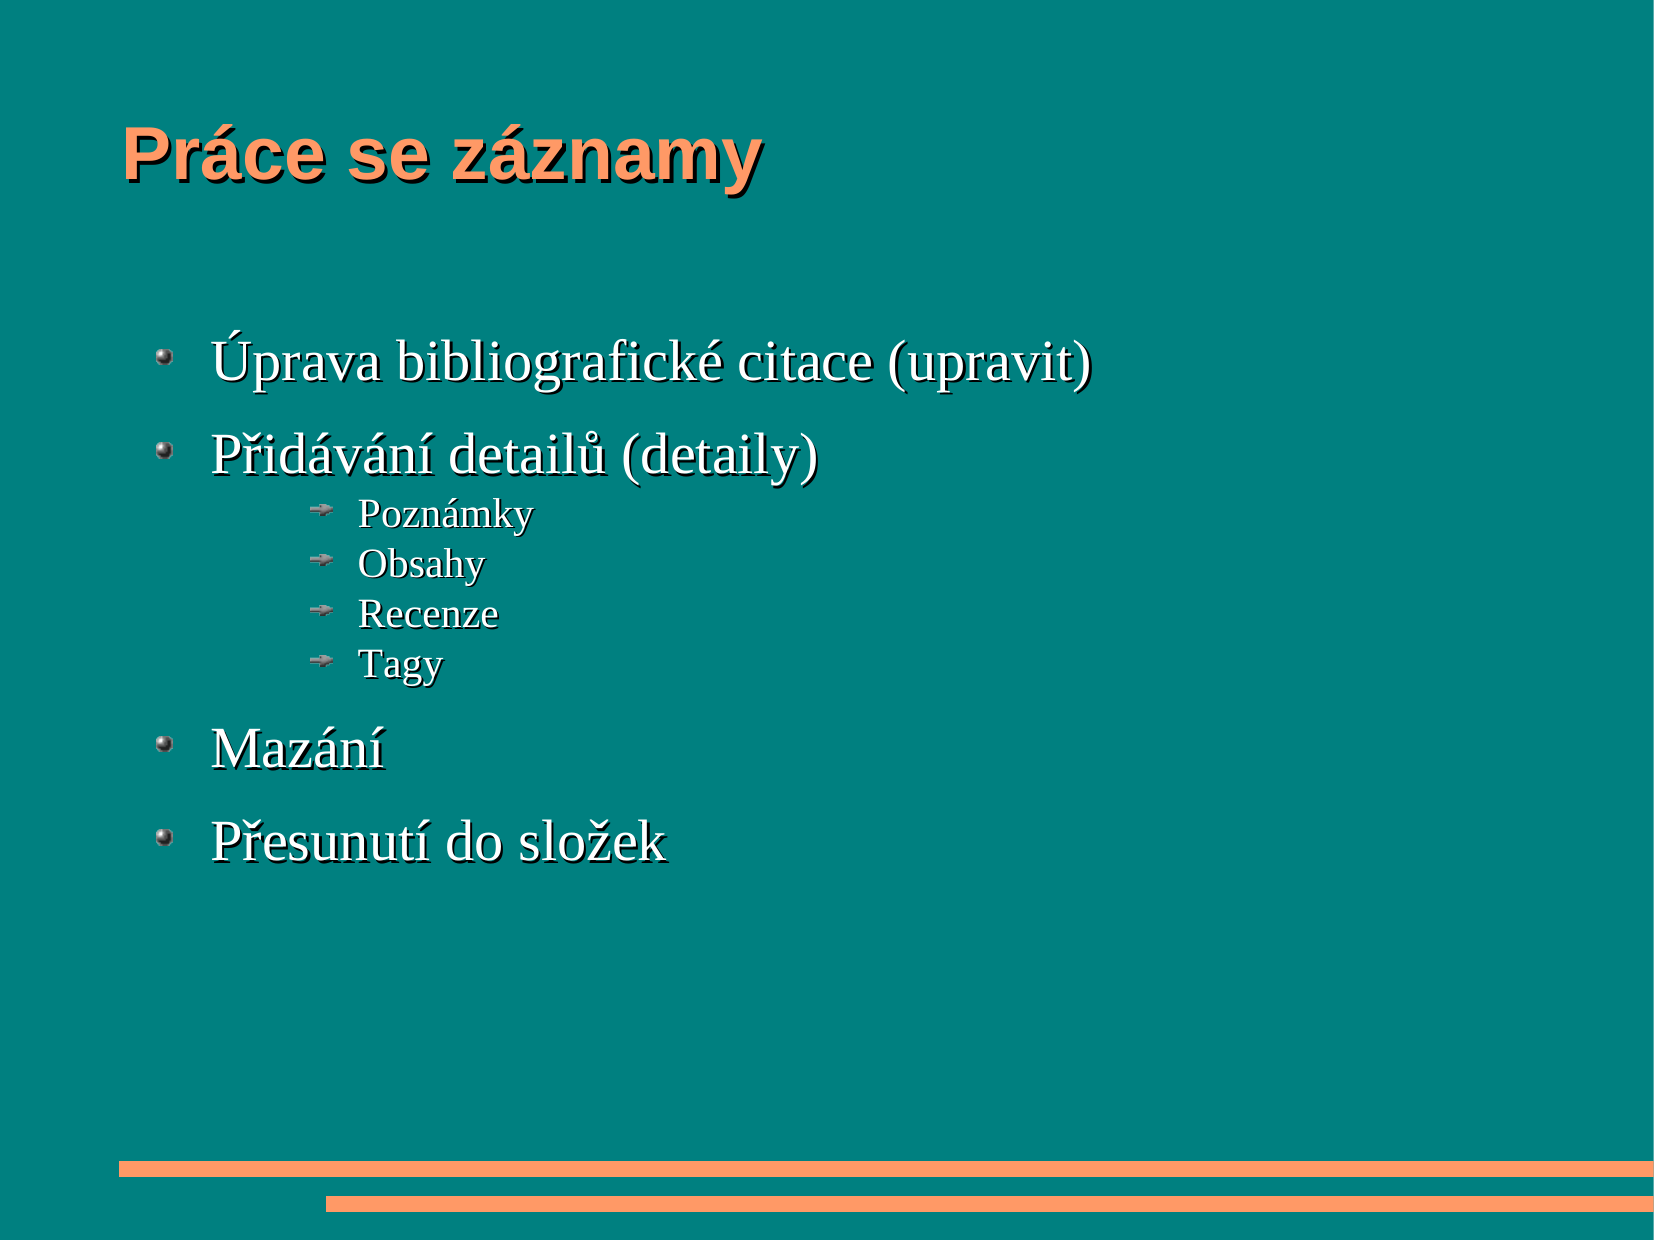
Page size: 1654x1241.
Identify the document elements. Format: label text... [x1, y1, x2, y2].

list Úprava bibliografické citace (upravit) Přidávání detailů (detaily) Poznámky Obsahy Recenze Tagy Mazání Přesunutí do složek [121, 322, 1561, 1132]
title Práce se záznamy [121, 46, 1534, 254]
